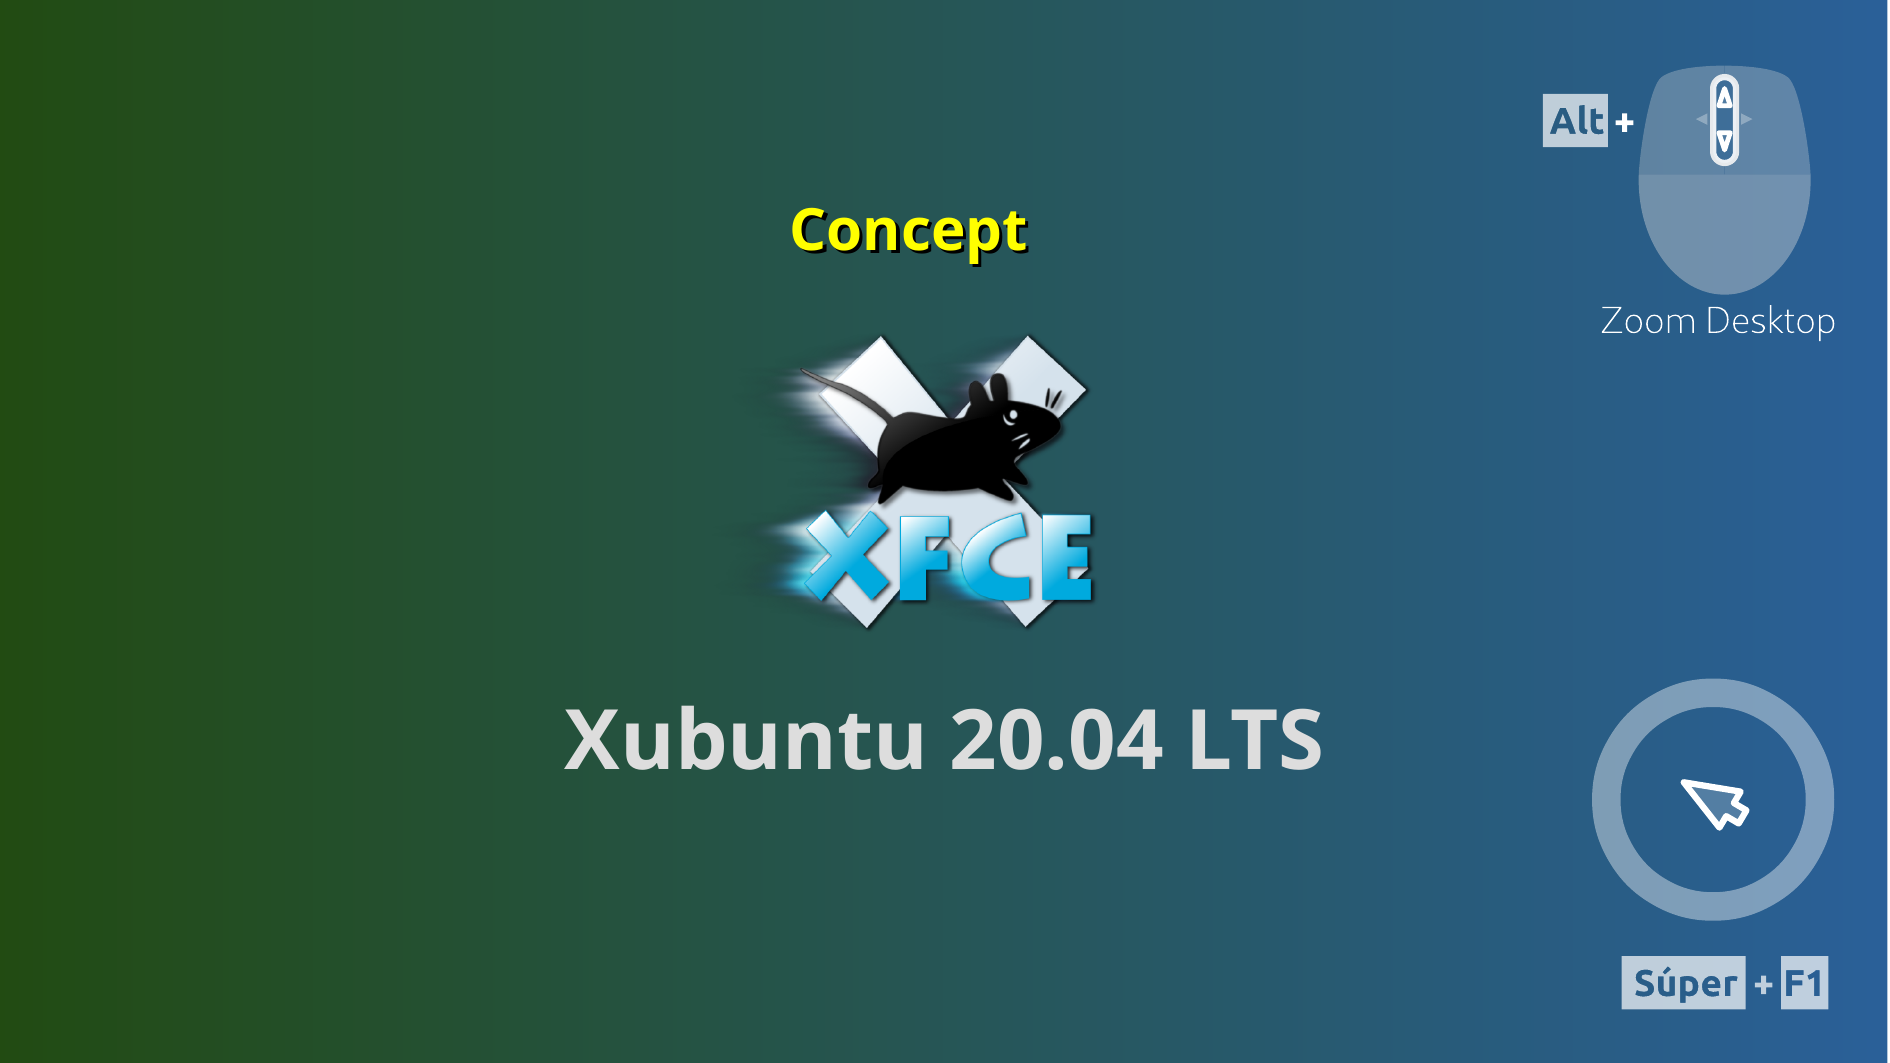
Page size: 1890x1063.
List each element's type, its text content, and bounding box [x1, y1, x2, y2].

text_box [0, 0, 1888, 1063]
picture [692, 289, 1205, 673]
text_box Concept [775, 180, 1097, 292]
text_box Xubuntu 20.04 LTS [549, 673, 1341, 792]
